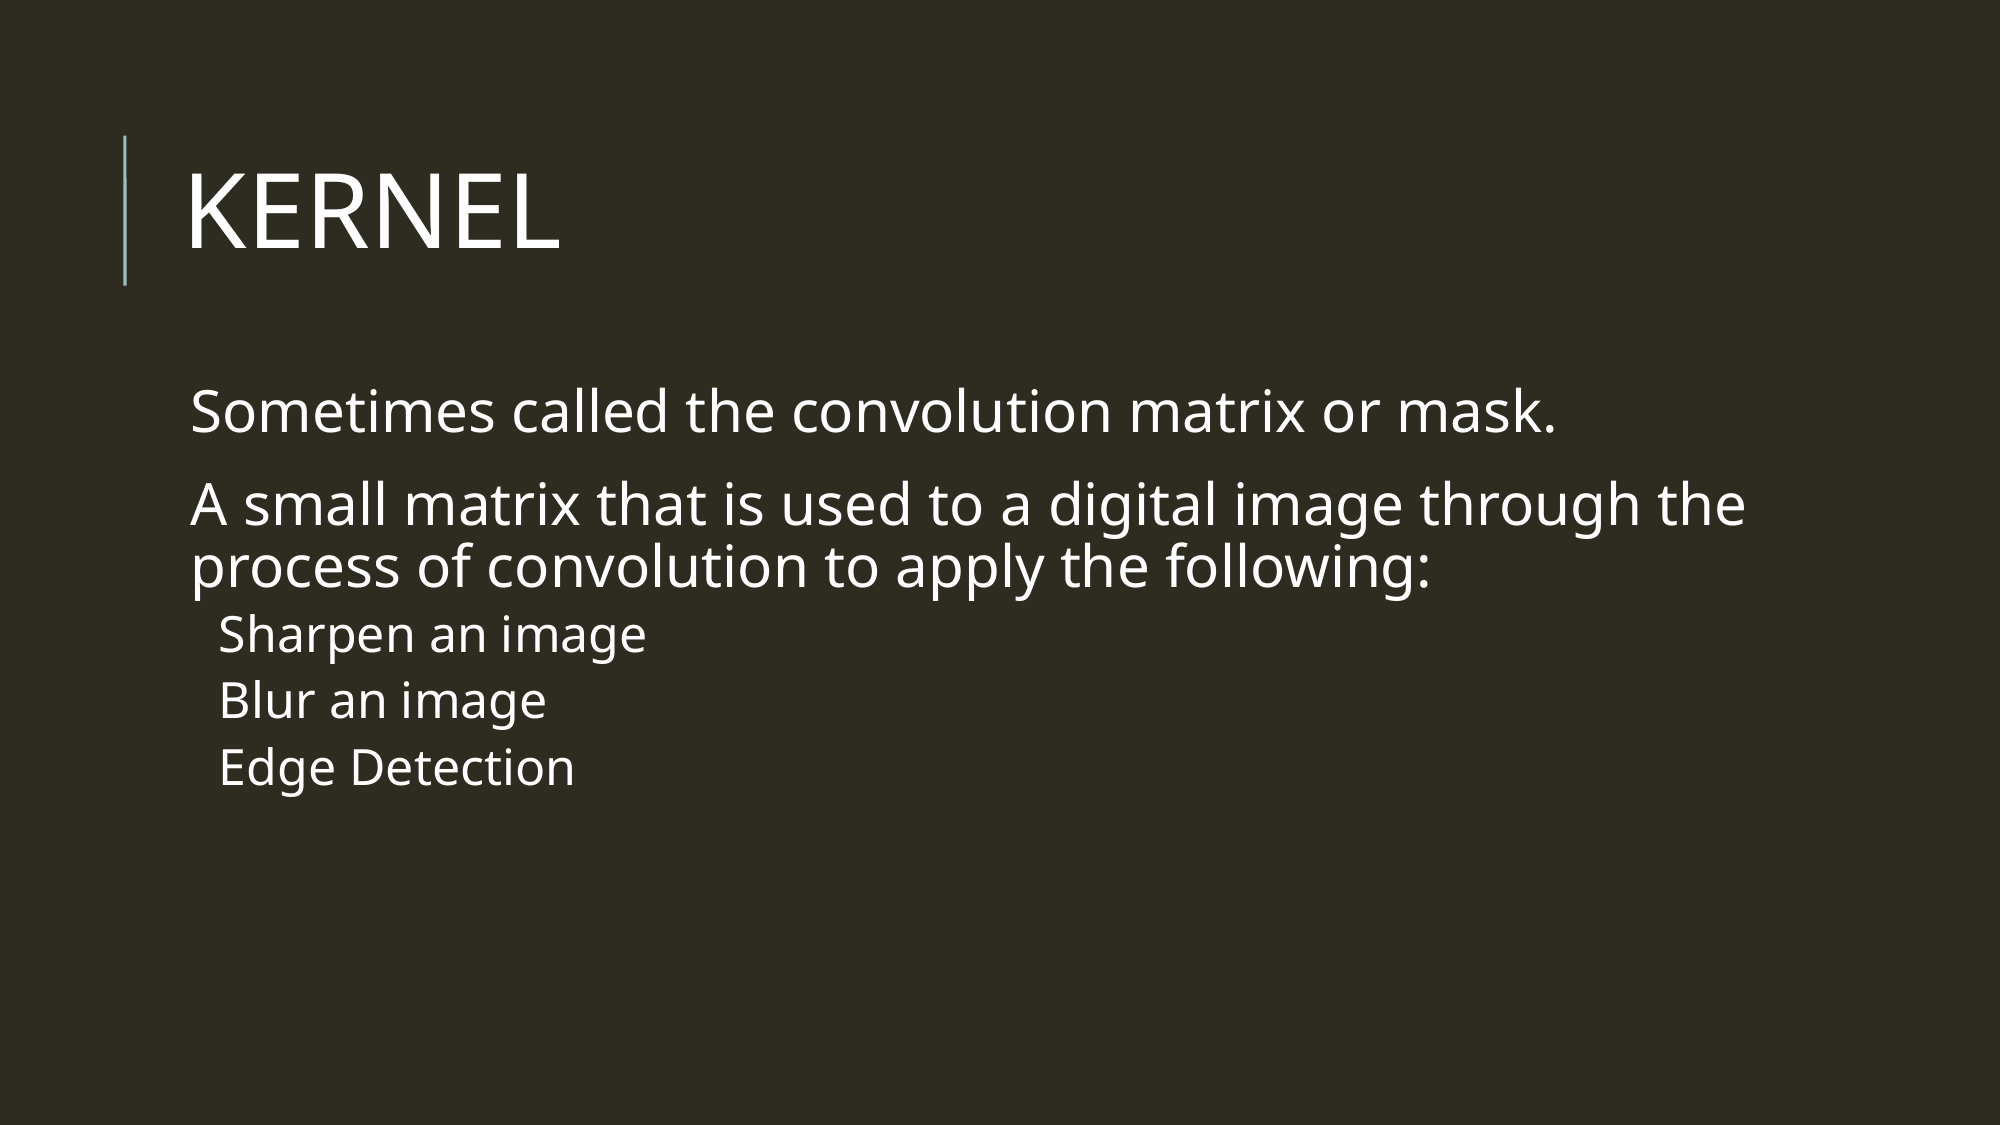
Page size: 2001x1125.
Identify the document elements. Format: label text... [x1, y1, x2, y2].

title KERNEL [168, 96, 1763, 342]
list Sometimes called the convolution matrix or mask. A small matrix that is used to a digital image through the process of convolution to apply the following: Sharpen an image Blur an image Edge Detection [168, 375, 1763, 1035]
